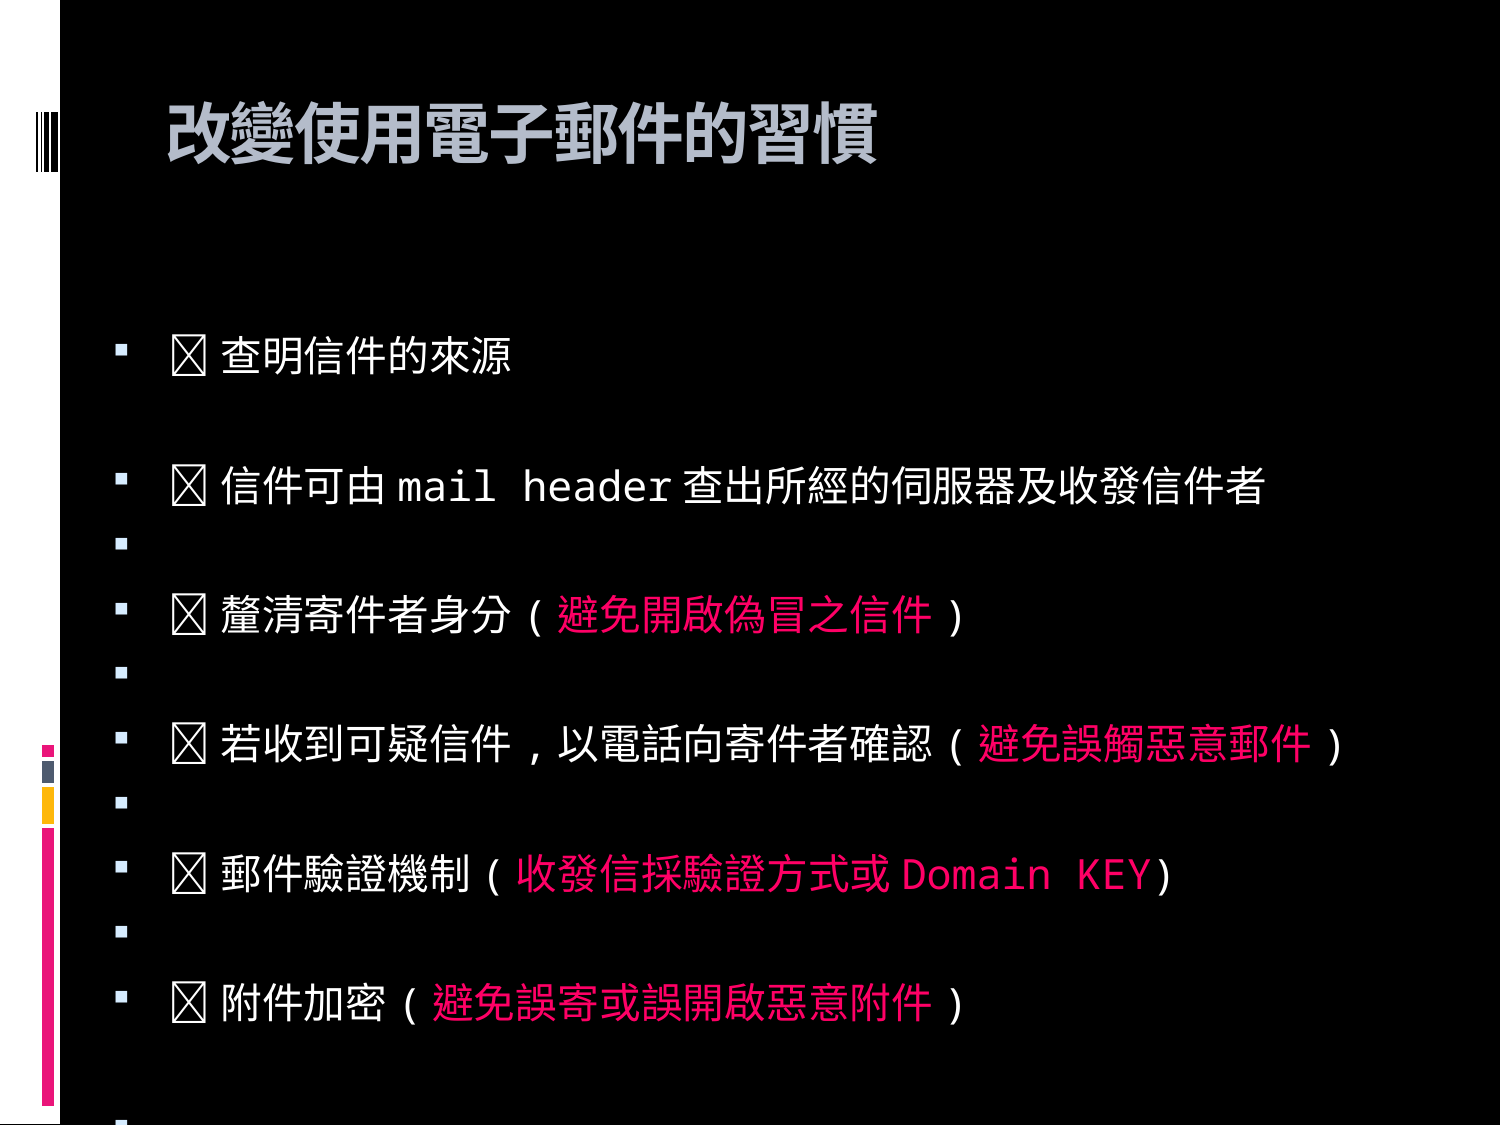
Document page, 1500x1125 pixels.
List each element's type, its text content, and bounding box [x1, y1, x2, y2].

list 查明信件的來源 信件可由mail header查出所經的伺服器及收發信件者 釐清寄件者身分(避免開啟偽冒之信件) 若收到可疑信件,以電話向寄件者確認(避免誤觸惡意郵件) 郵件驗證機制(收發信採驗證方式或Domain KEY) 附件加密(避免誤寄或誤開啟惡意附件) [75, 257, 1426, 1043]
title 改變使用電子郵件的習慣 [150, 84, 1426, 235]
